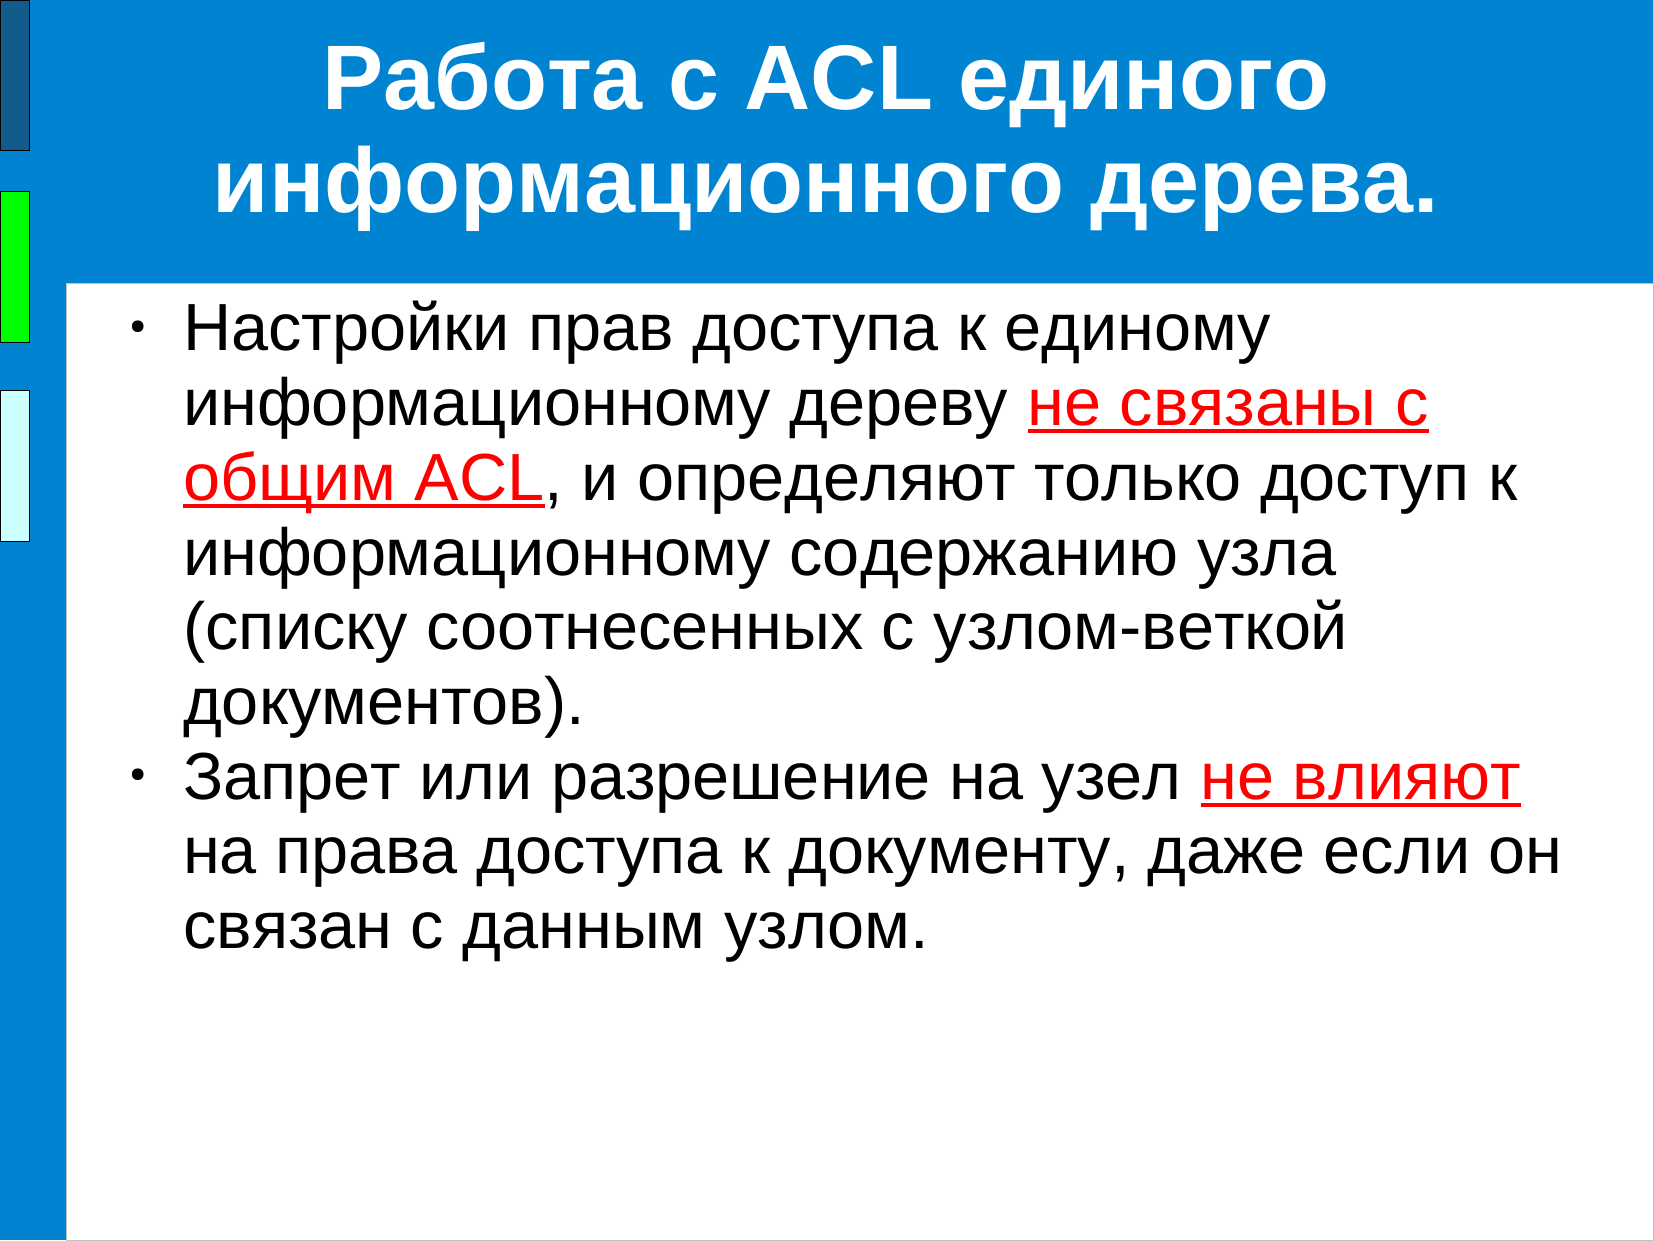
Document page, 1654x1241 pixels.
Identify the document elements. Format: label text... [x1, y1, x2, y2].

list Настройки прав доступа к единому информационному дереву не связаны с общим ACL, и определяют только доступ к информационному содержанию узла (списку соотнесенных с узлом-веткой документов). Запрет или разрешение на узел не влияют на права доступа к документу, даже если он связан с данным узлом. [82, 290, 1571, 1094]
title Работа с ACL единого информационного дерева. [82, 25, 1571, 233]
